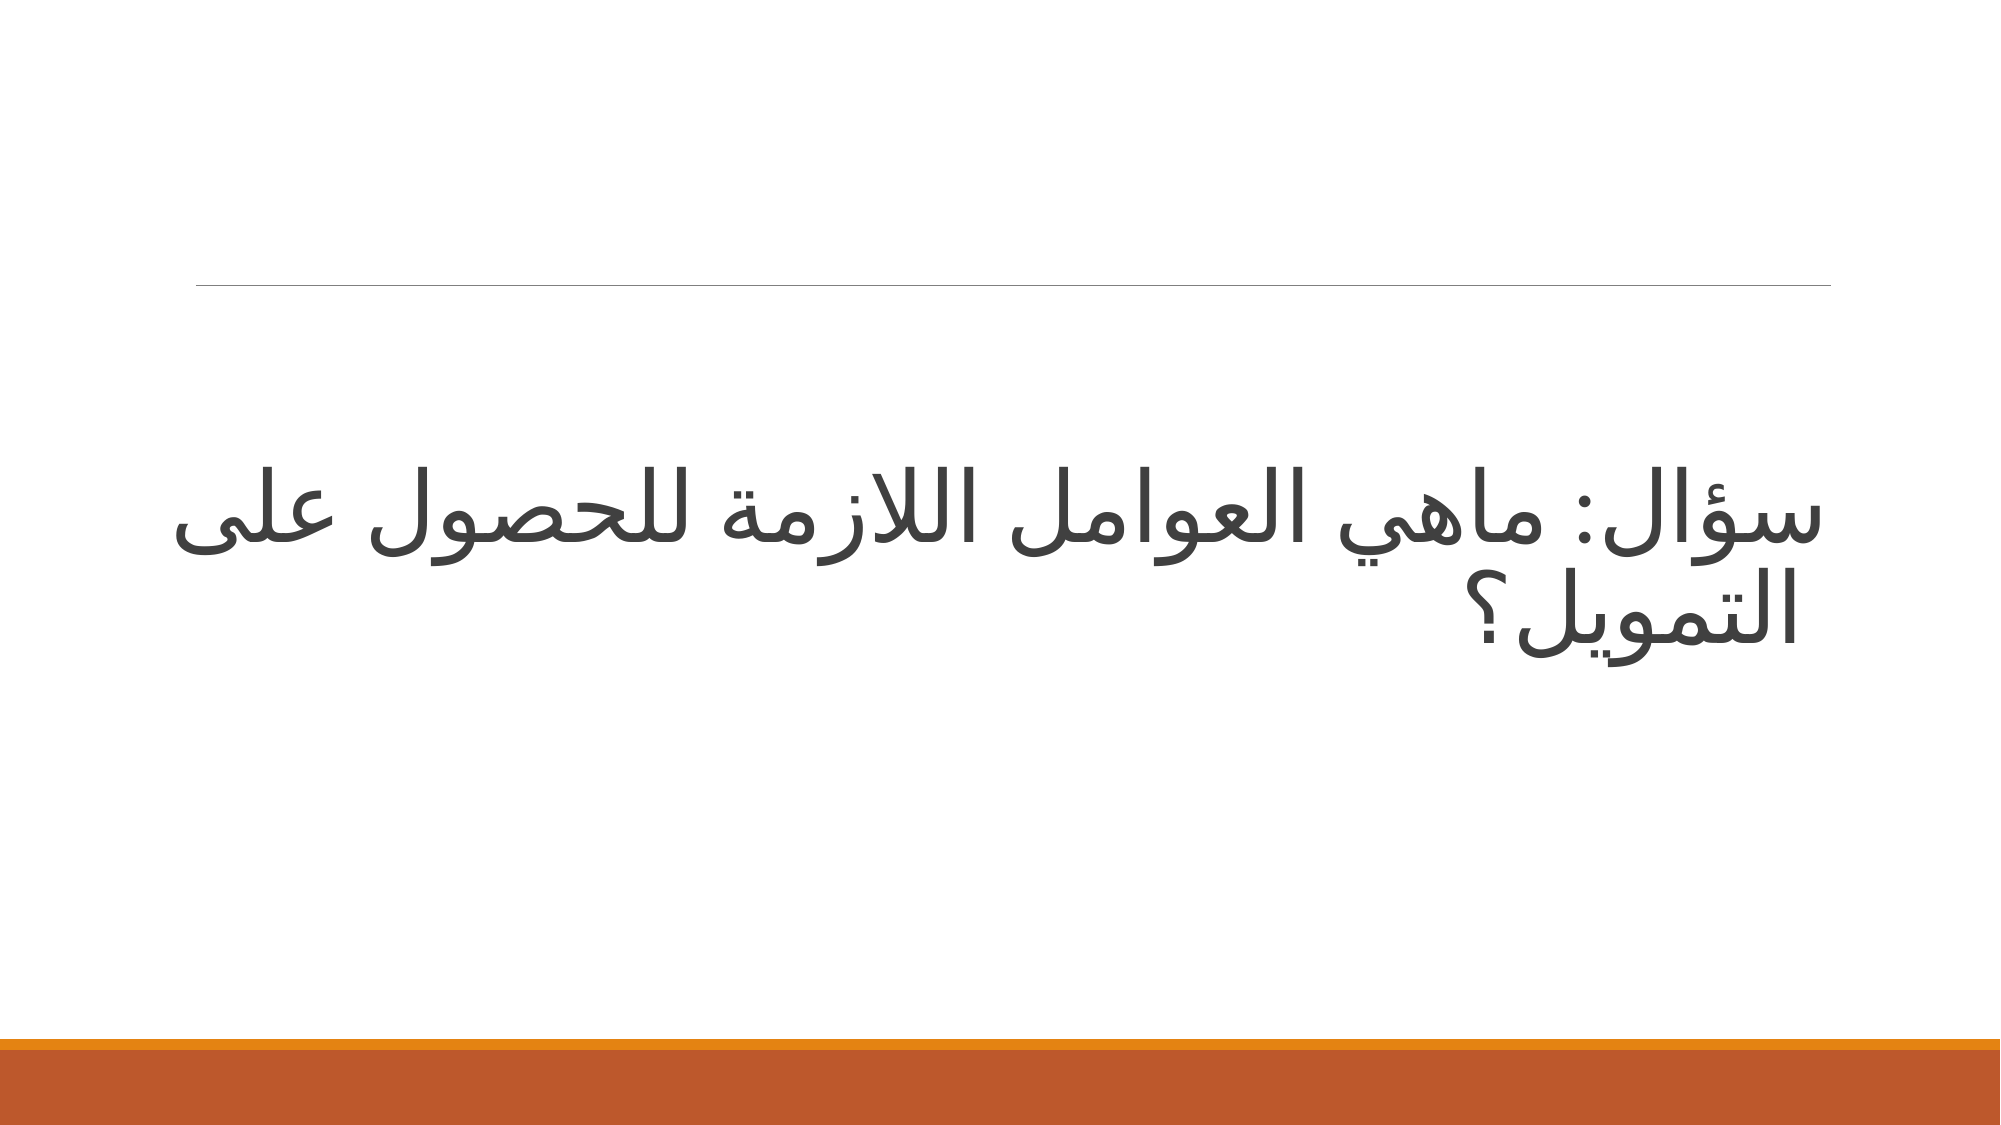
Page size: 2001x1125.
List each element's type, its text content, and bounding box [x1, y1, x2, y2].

title سؤال: ماهي العوامل اللازمة للحصول على التمويل؟ [137, 453, 1863, 672]
